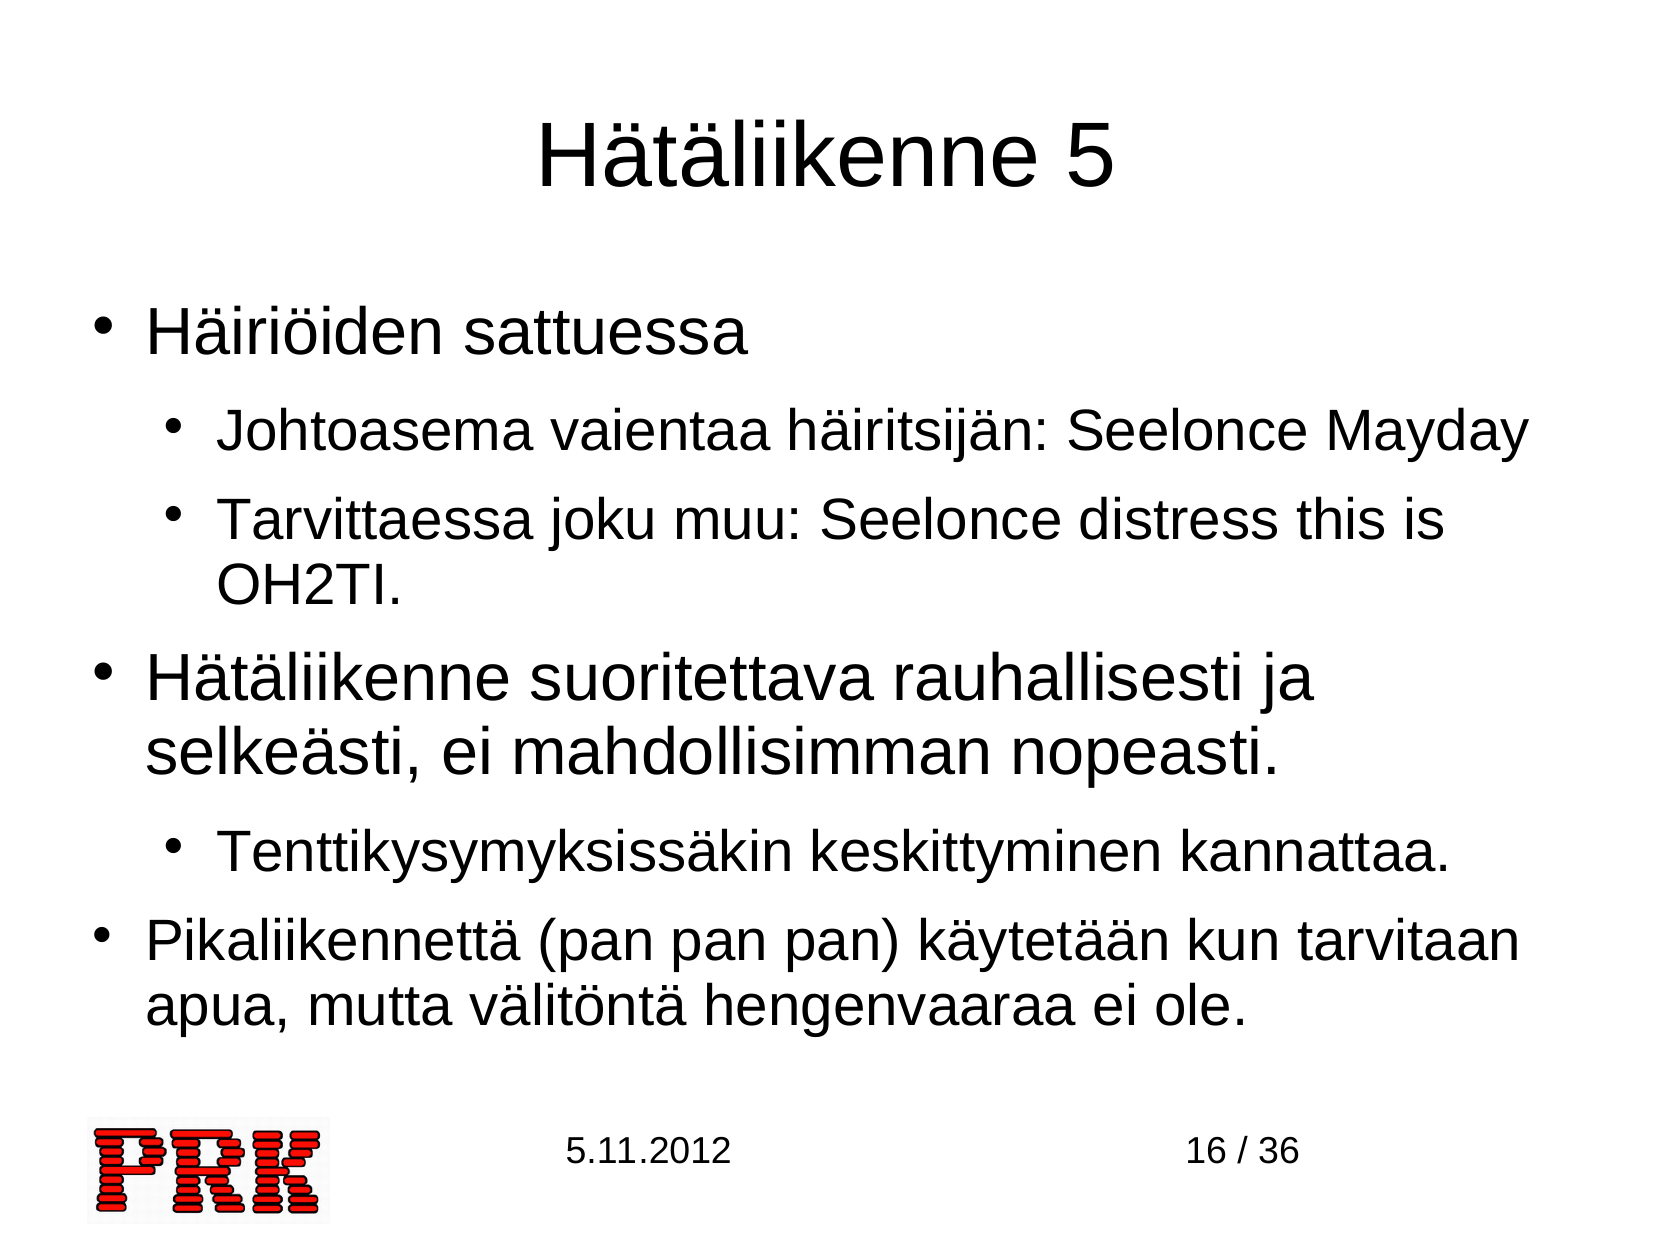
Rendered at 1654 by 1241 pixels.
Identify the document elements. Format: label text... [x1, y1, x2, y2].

title Hätäliikenne 5 [82, 49, 1571, 257]
list Häiriöiden sattuessa Johtoasema vaientaa häiritsijän: Seelonce Mayday Tarvittaessa joku muu: Seelonce distress this is OH2TI. Hätäliikenne suoritettava rauhallisesti ja selkeästi, ei mahdollisimman nopeasti. Tenttikysymyksissäkin keskittyminen kannattaa. Pikaliikennettä (pan pan pan) käytetään kun tarvitaan apua, mutta välitöntä hengenvaaraa ei ole. [75, 290, 1591, 1109]
picture [87, 1117, 330, 1224]
